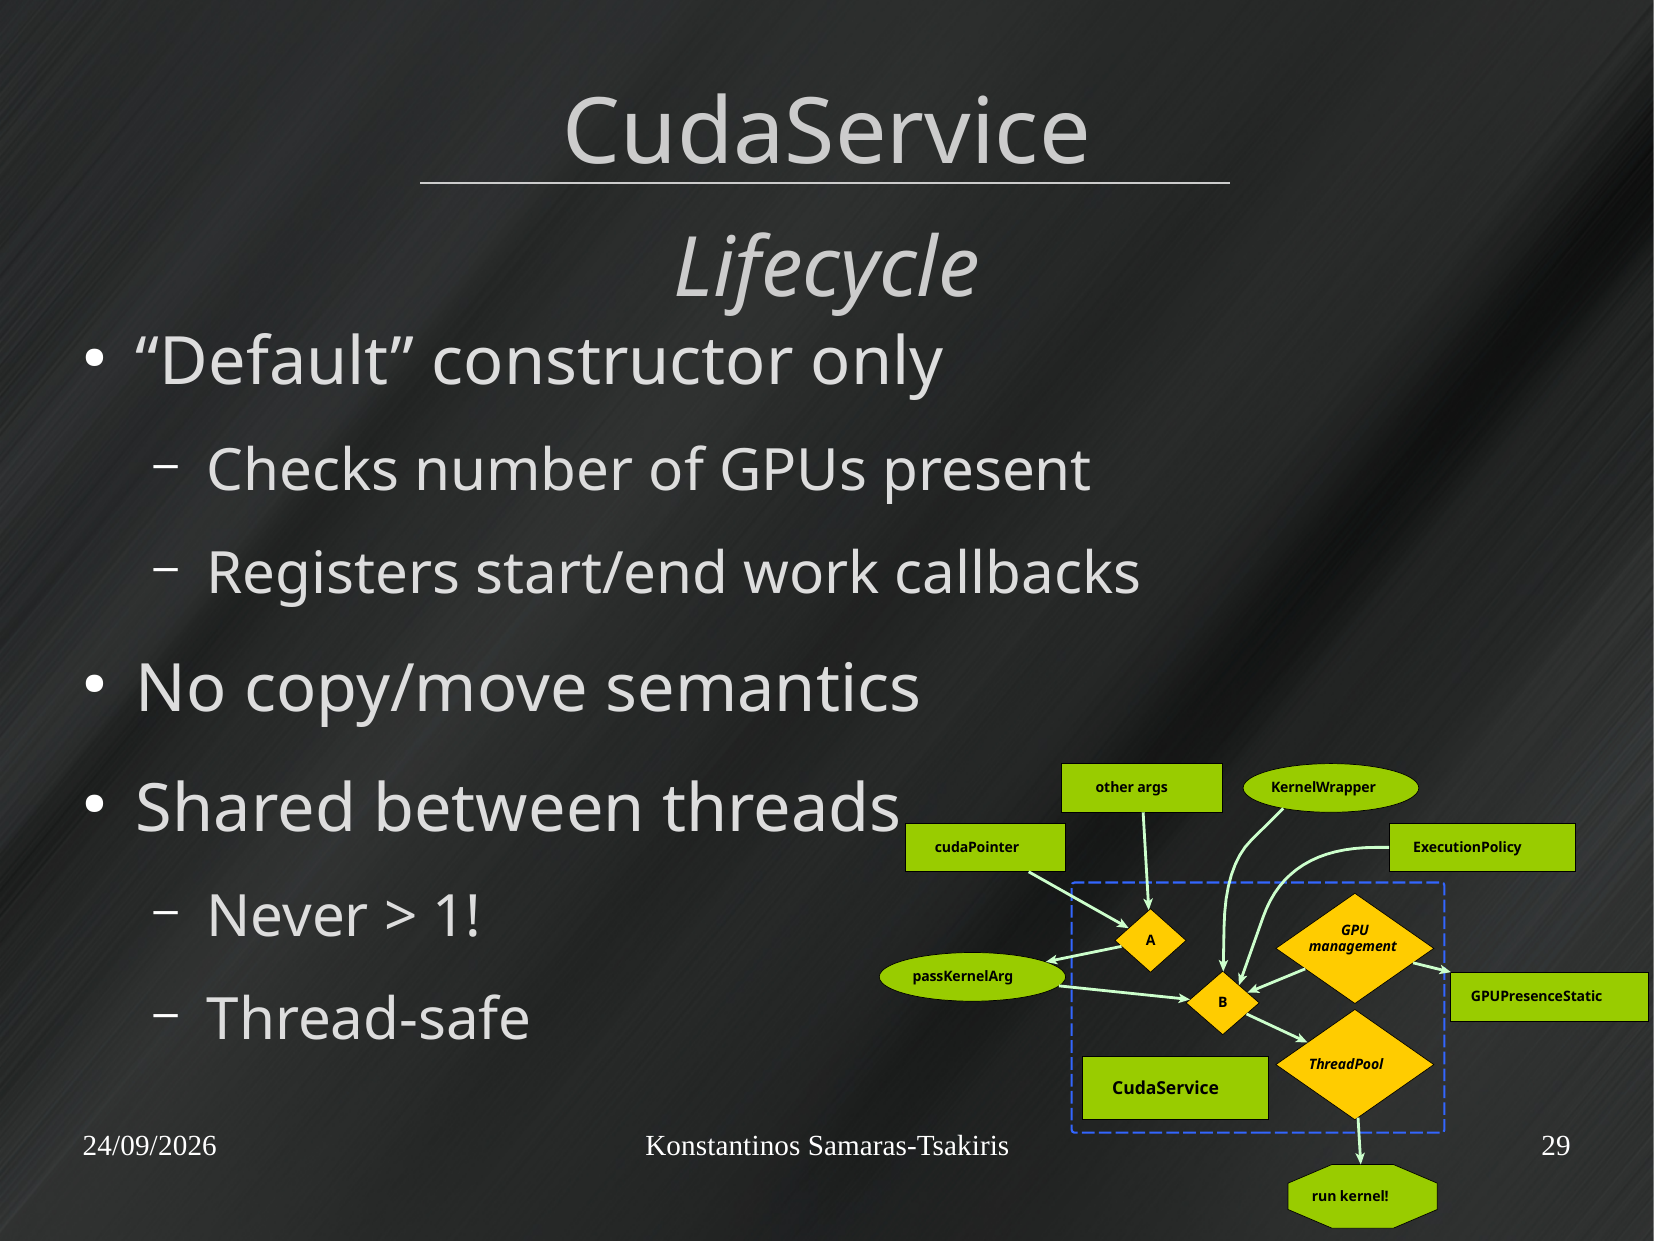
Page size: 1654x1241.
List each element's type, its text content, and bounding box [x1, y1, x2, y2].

list “Default” constructor only Checks number of GPUs present Registers start/end work callbacks No copy/move semantics Shared between threads Never > 1! Thread-safe [64, 313, 1554, 1111]
title CudaService Lifecycle [82, 53, 1571, 314]
picture [0, 0, 1654, 1241]
